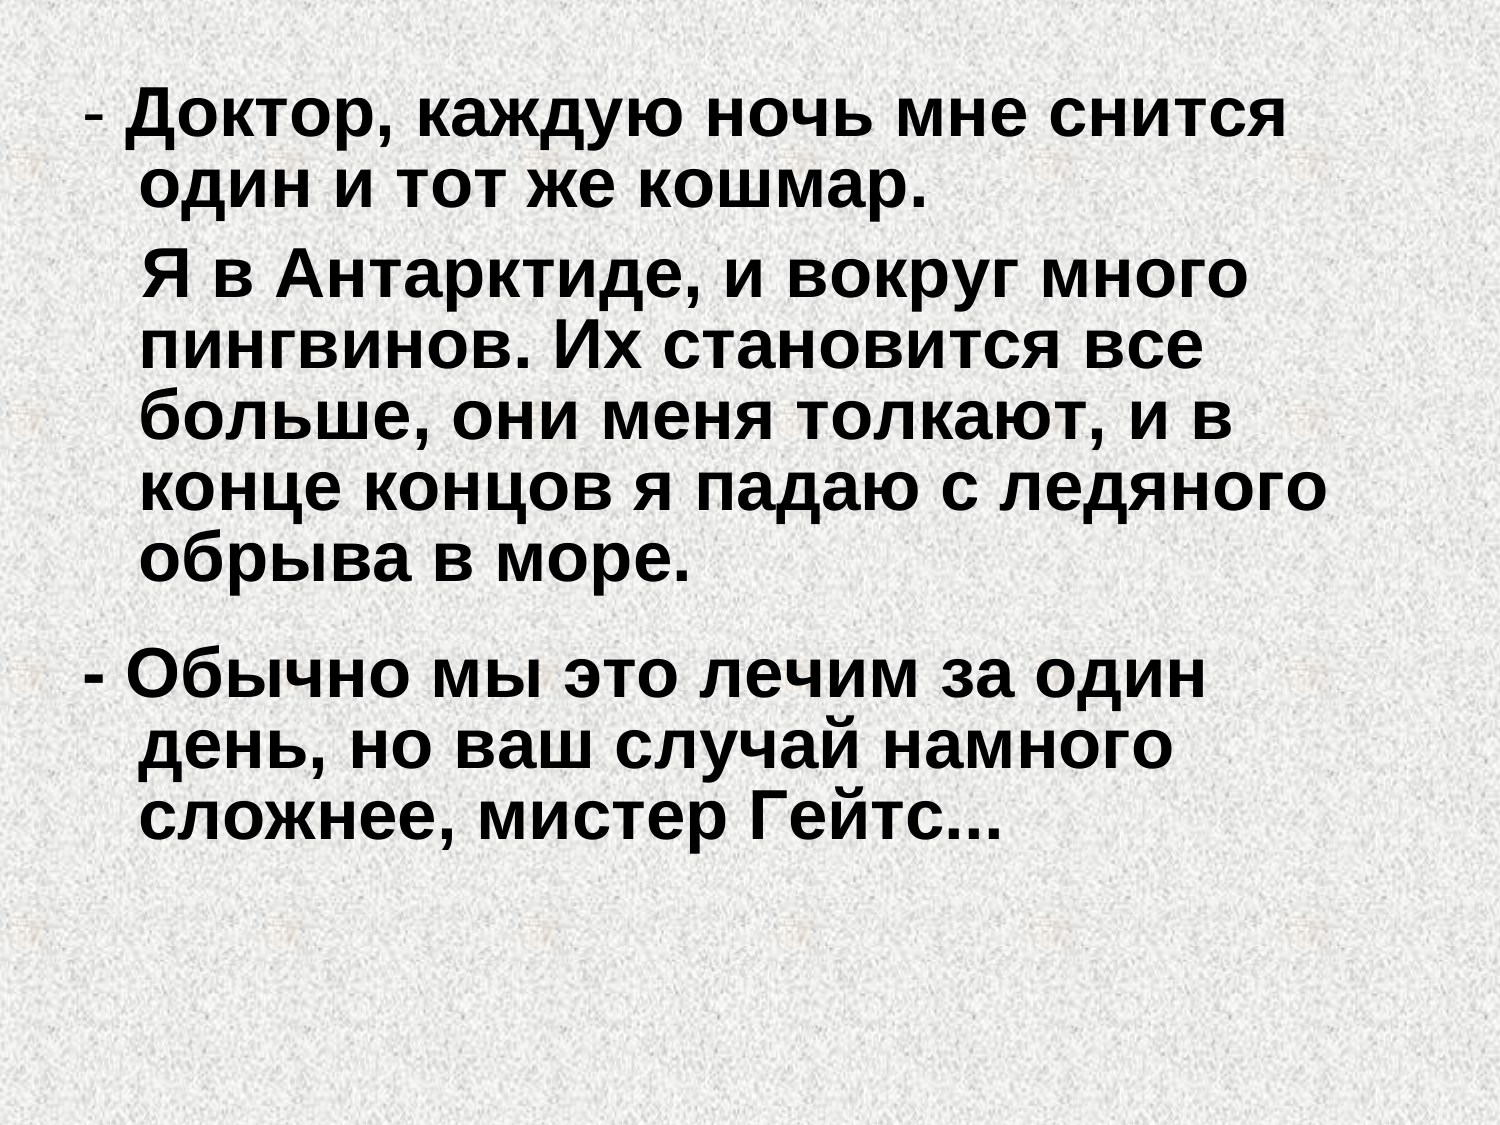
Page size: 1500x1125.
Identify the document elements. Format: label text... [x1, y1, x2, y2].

list - Доктор, каждую ночь мне снится один и тот же кошмар. Я в Антарктиде, и вокруг много пингвинов. Их становится все больше, они меня толкают, и в конце концов я падаю с ледяного обрыва в море. - Обычно мы это лечим за один день, но ваш случай намного сложнее, мистер Гейтс... [67, 71, 1418, 1051]
picture [0, 0, 1500, 1125]
